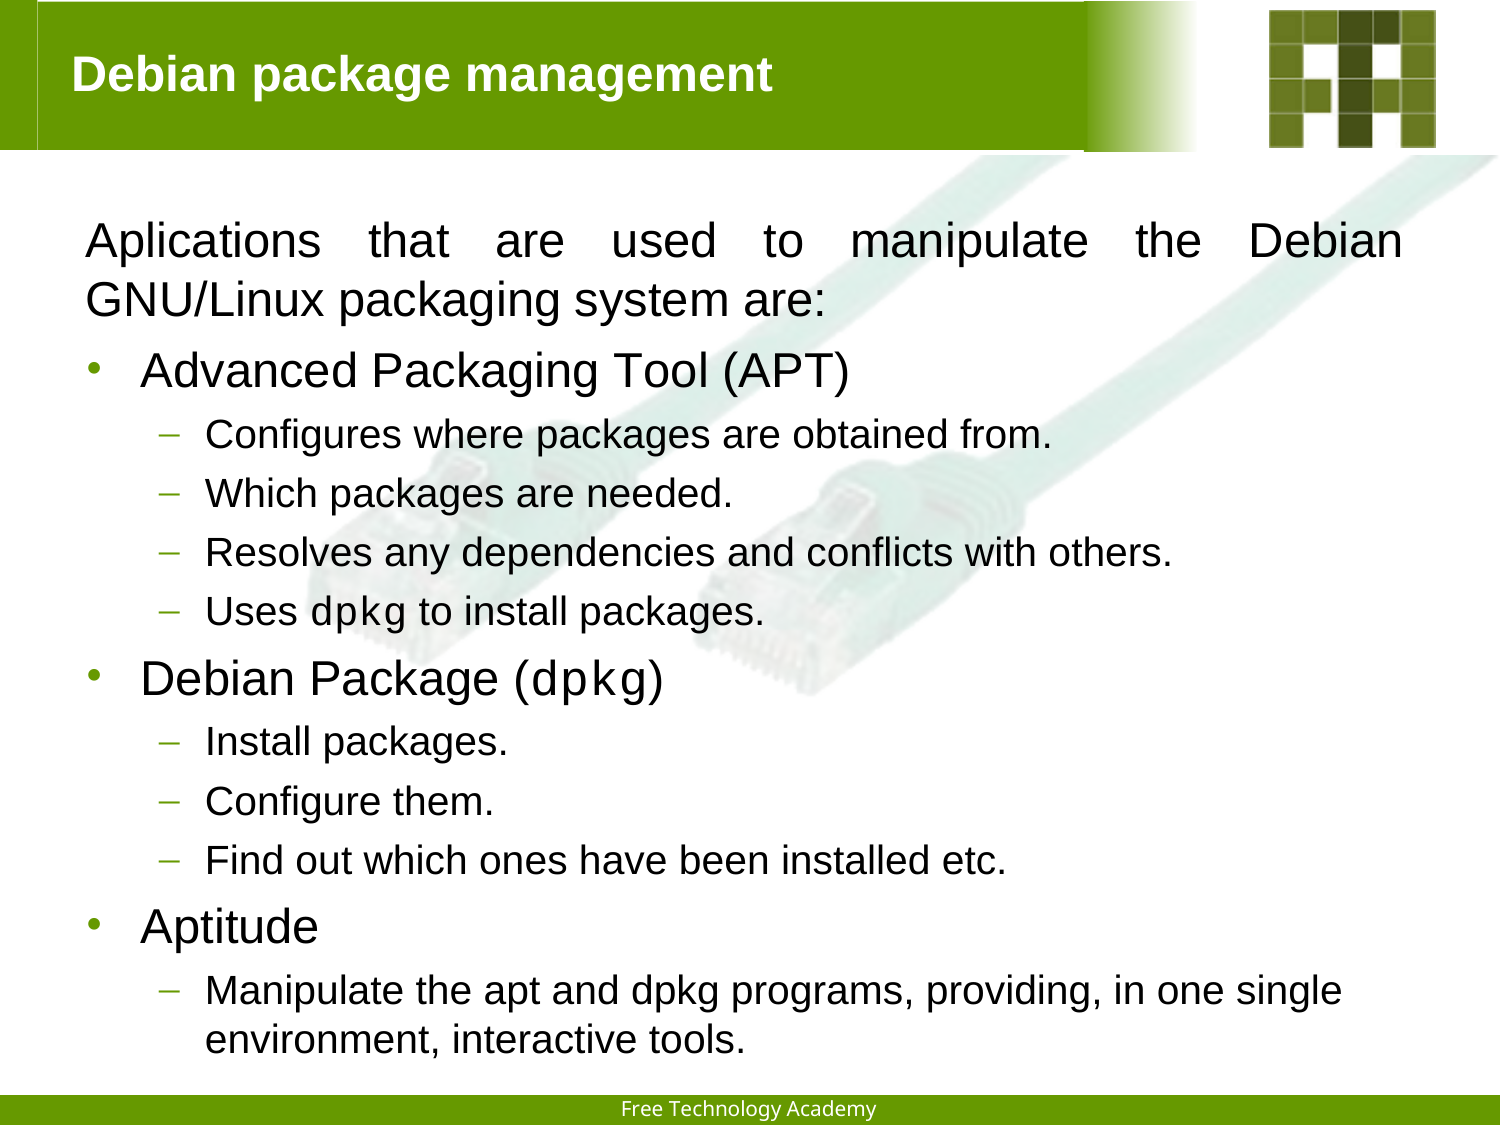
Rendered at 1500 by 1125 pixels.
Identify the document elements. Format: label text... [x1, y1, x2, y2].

title Debian package management [56, 1, 1107, 152]
picture [1269, 10, 1436, 148]
list Aplications that are used to manipulate the Debian GNU/Linux packaging system are: Advanced Packaging Tool (APT) Configures where packages are obtained from. Which packages are needed. Resolves any dependencies and conflicts with others. Uses dpkg to install packages. Debian Package (dpkg) Install packages. Configure them. Find out which ones have been installed etc. Aptitude Manipulate the apt and dpkg programs, providing, in one single environment, interactive tools. [70, 200, 1421, 1075]
